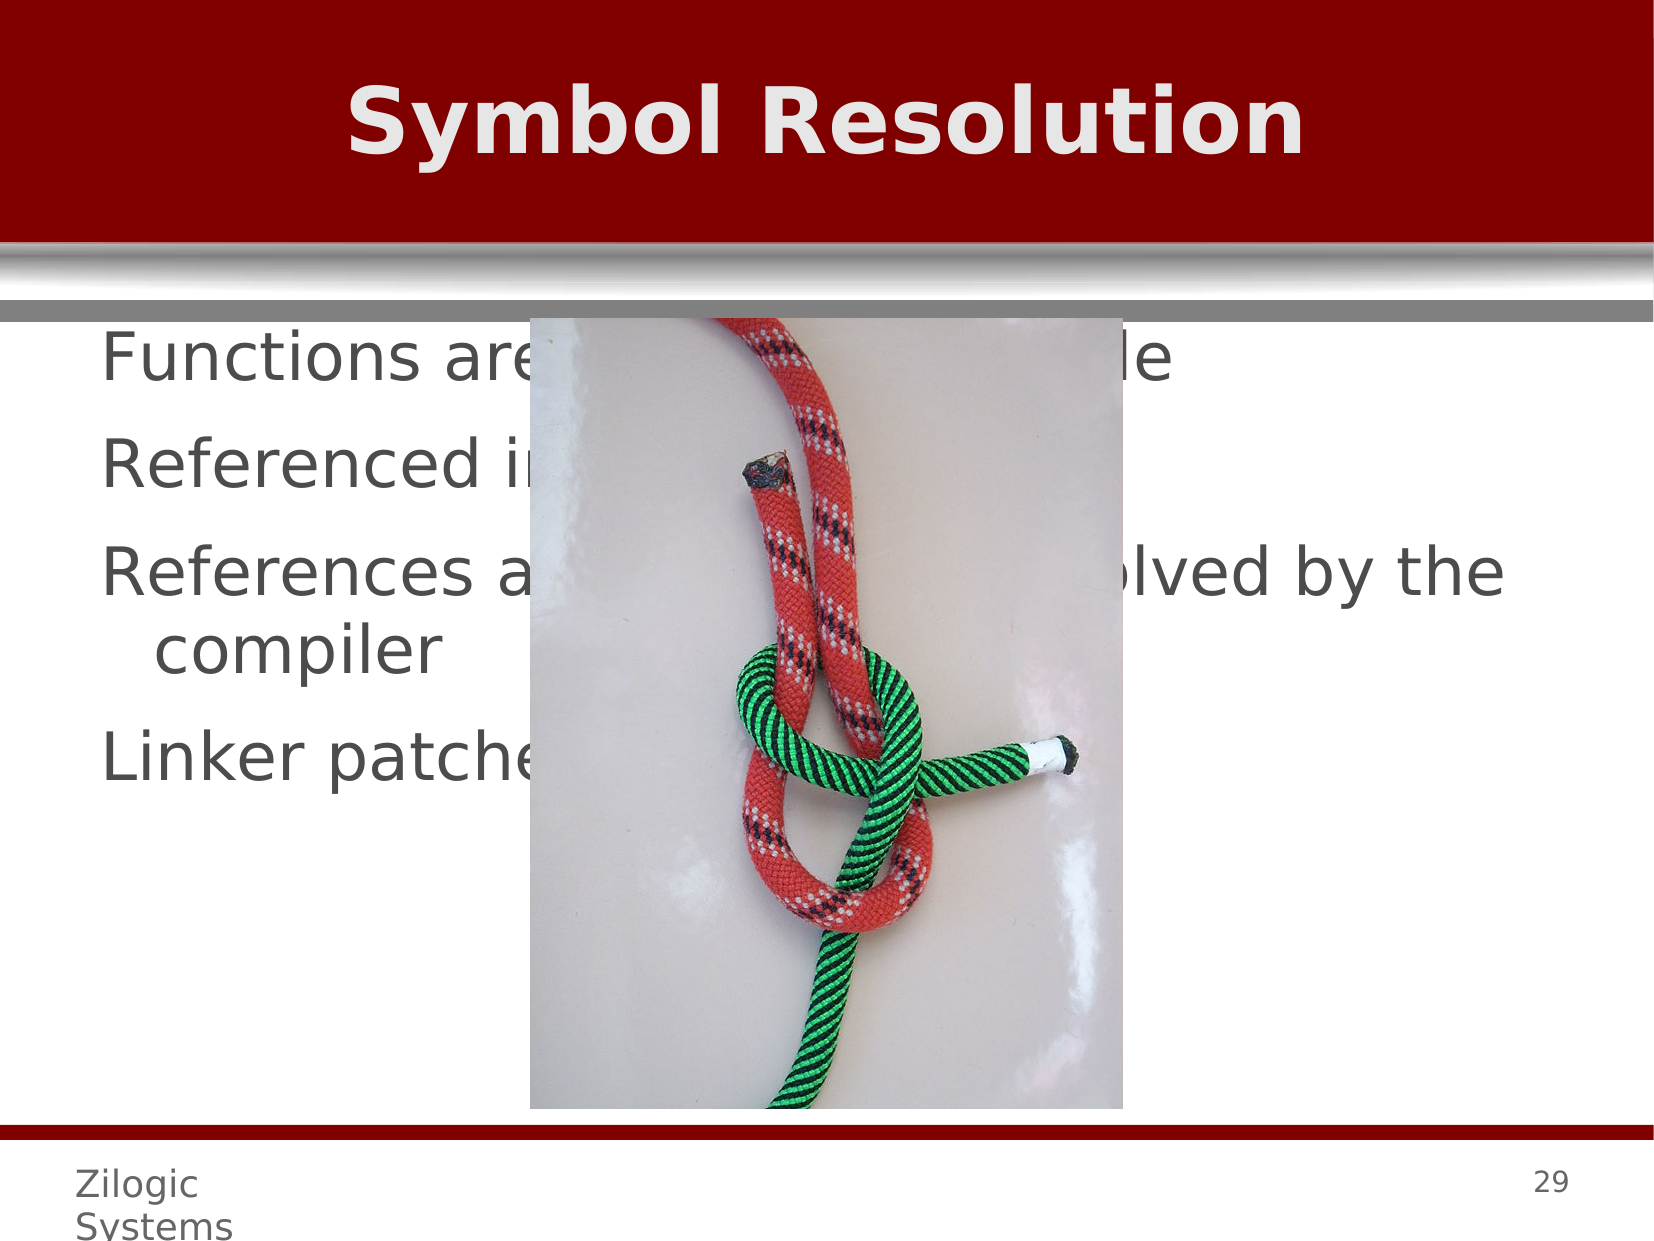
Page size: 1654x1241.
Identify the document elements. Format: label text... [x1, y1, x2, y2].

list Functions are defined in one file Referenced in another file References are marked unresolved by the compiler Linker patches the references [1222, 318, 1572, 1109]
picture [149, 318, 1222, 1109]
title Symbol Resolution [82, 18, 1571, 226]
